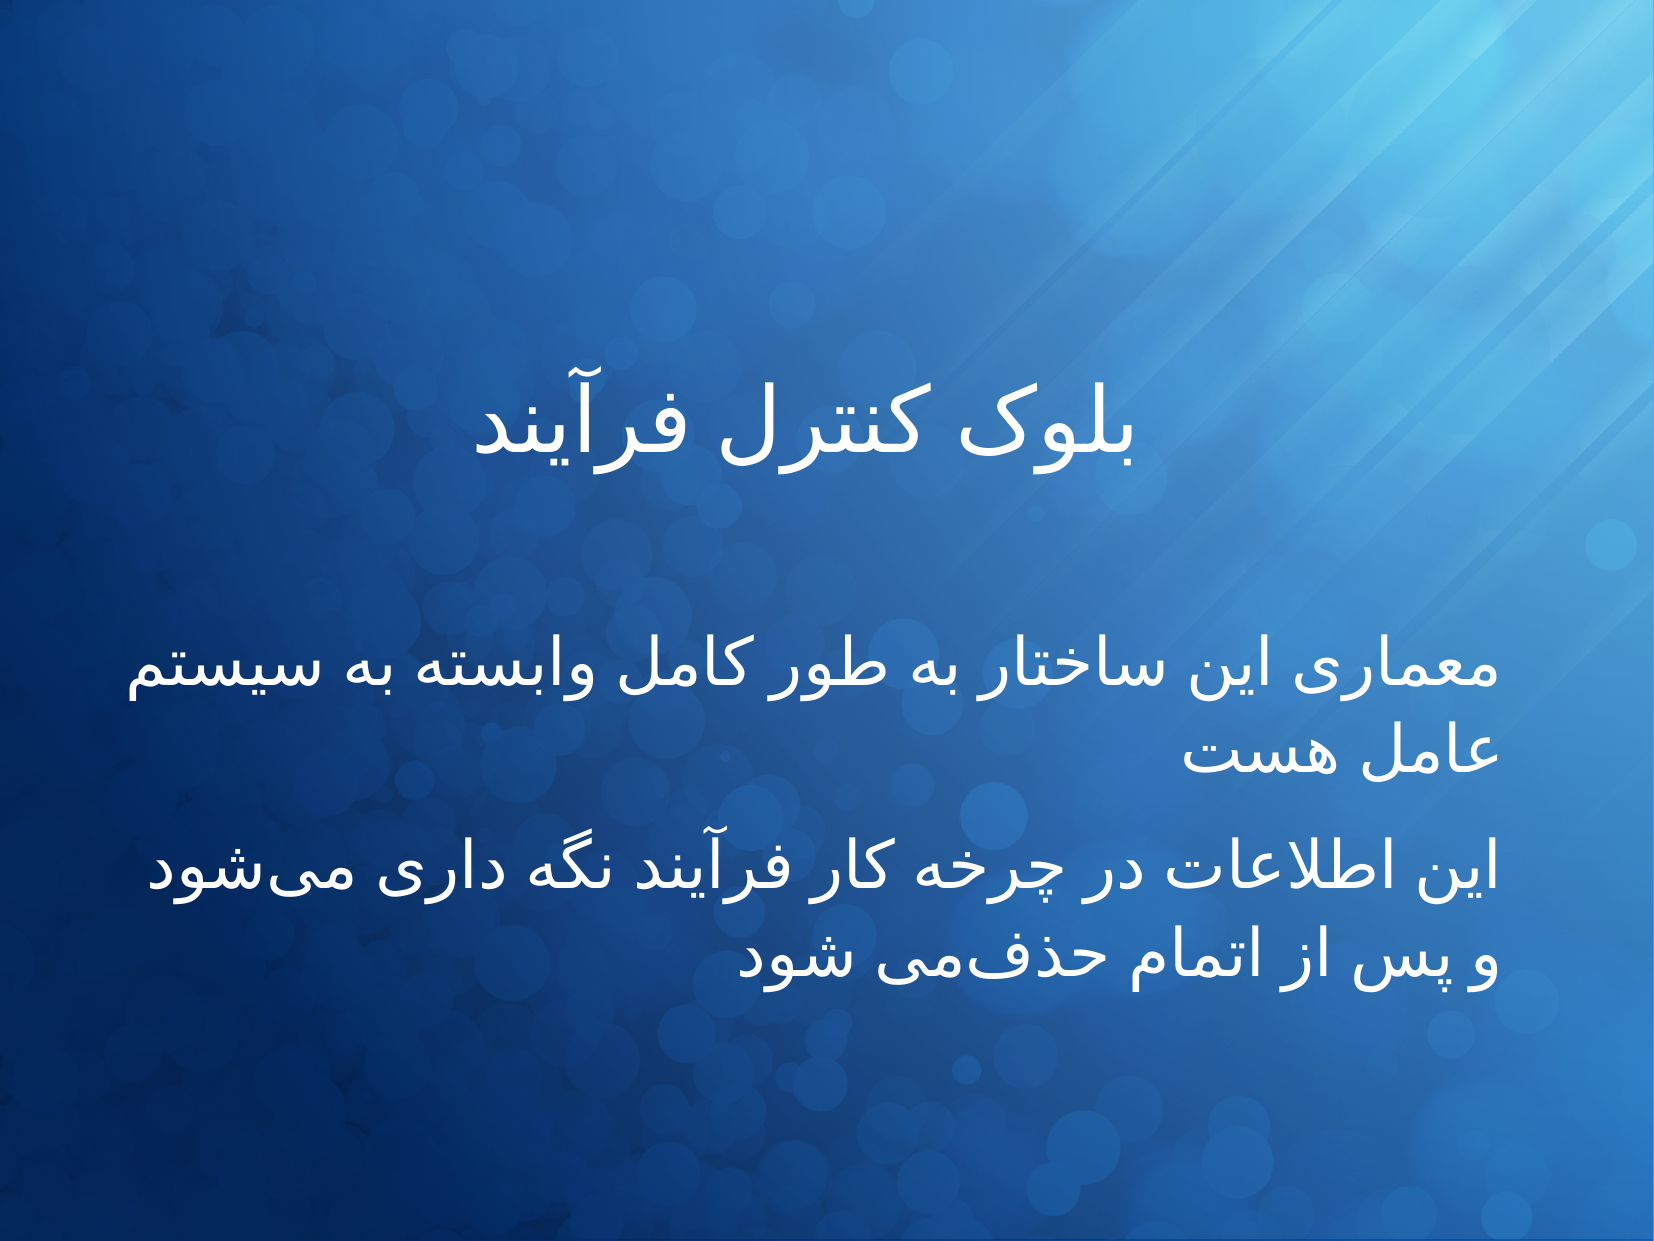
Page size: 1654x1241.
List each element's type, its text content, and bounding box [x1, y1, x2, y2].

picture [0, 0, 1654, 1241]
list معماری این ساختار به طور کامل وابسته به سیستم عامل هست این اطلاعات در چرخه کار فرآیند نگه داری می‌شود و پس از اتمام حذف‌می شود [122, 625, 1576, 1019]
title بلوک کنترل فرآیند [112, 346, 1501, 514]
